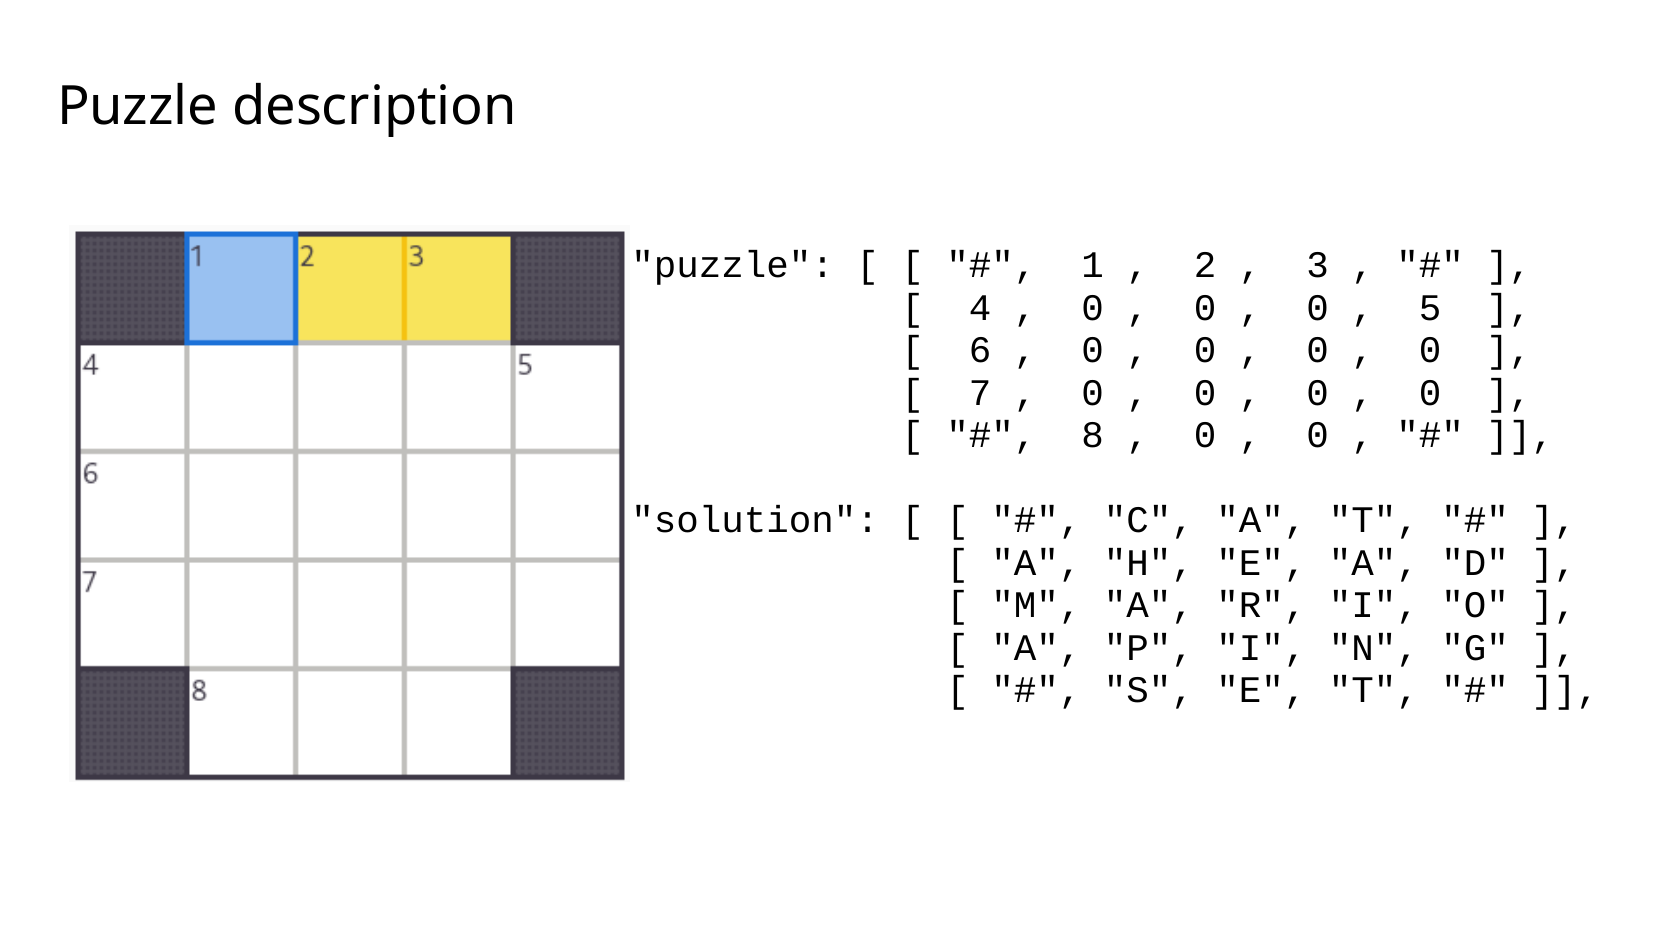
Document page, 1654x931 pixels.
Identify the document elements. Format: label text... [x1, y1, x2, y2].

picture [69, 225, 630, 782]
text_box "puzzle": [ [ "#", 1 , 2 , 3 , "#" ], [ 4 , 0 , 0 , 0 , 5 ], [ 6 , 0 , 0 , 0 , 0 ], [ 7 , 0 , 0 , 0 , 0 ], [ "#", 8 , 0 , 0 , "#" ]], "solution": [ [ "#", "C", "A", "T", "#" ], [ "A", "H", "E", "A", "D" ], [ "M", "A", "R", "I", "O" ], [ "A", "P", "I", "N", "G" ], [ "#", "S", "E", "T", "#" ]], [616, 238, 1654, 764]
title Puzzle description [42, 51, 1583, 156]
